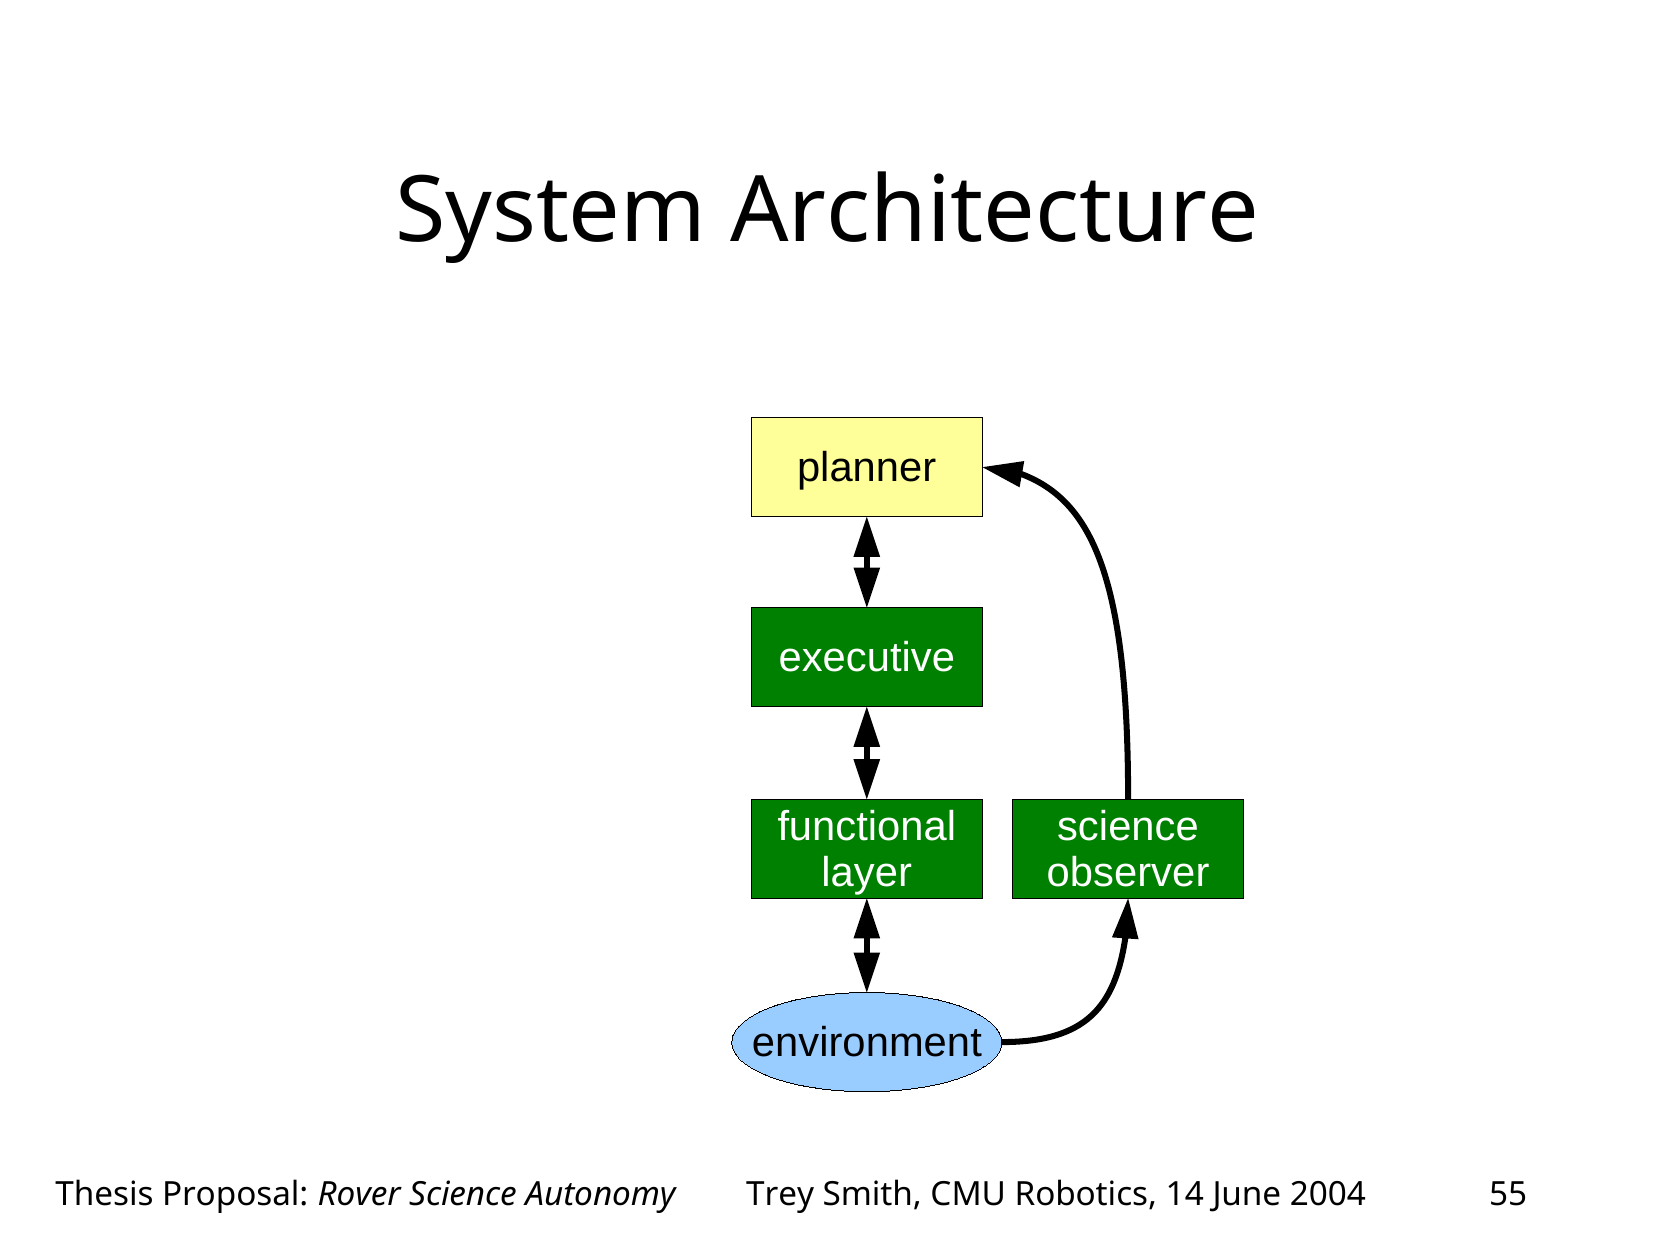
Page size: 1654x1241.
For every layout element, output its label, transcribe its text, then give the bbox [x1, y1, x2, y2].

text_box environment [731, 992, 1002, 1092]
text_box science observer [1012, 799, 1244, 899]
text_box executive [751, 607, 983, 707]
text_box planner [751, 417, 983, 517]
title System Architecture [121, 102, 1534, 311]
text_box functional layer [751, 799, 983, 899]
